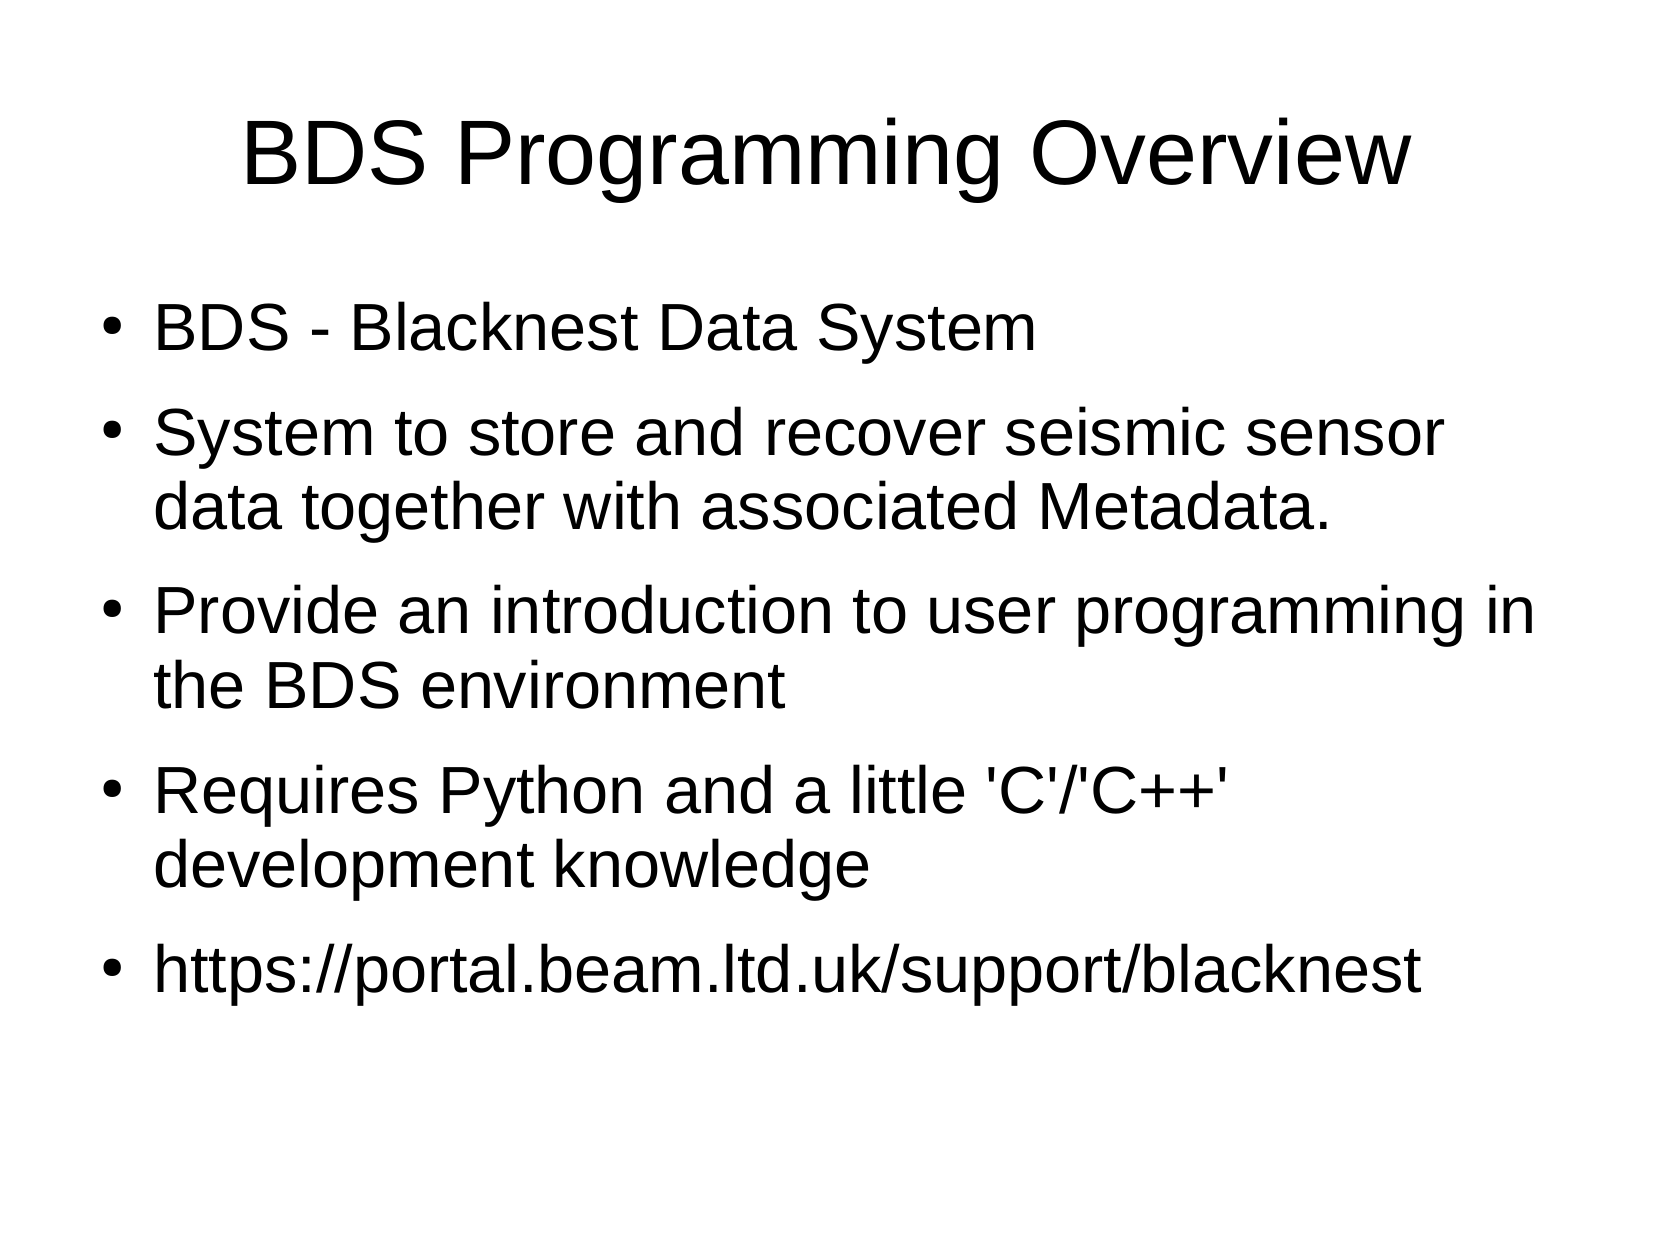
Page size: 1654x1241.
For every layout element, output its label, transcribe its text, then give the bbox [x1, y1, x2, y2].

list BDS - Blacknest Data System System to store and recover seismic sensor data together with associated Metadata. Provide an introduction to user programming in the BDS environment Requires Python and a little 'C'/'C++' development knowledge https://portal.beam.ltd.uk/support/blacknest [82, 290, 1571, 1010]
title BDS Programming Overview [82, 56, 1571, 250]
